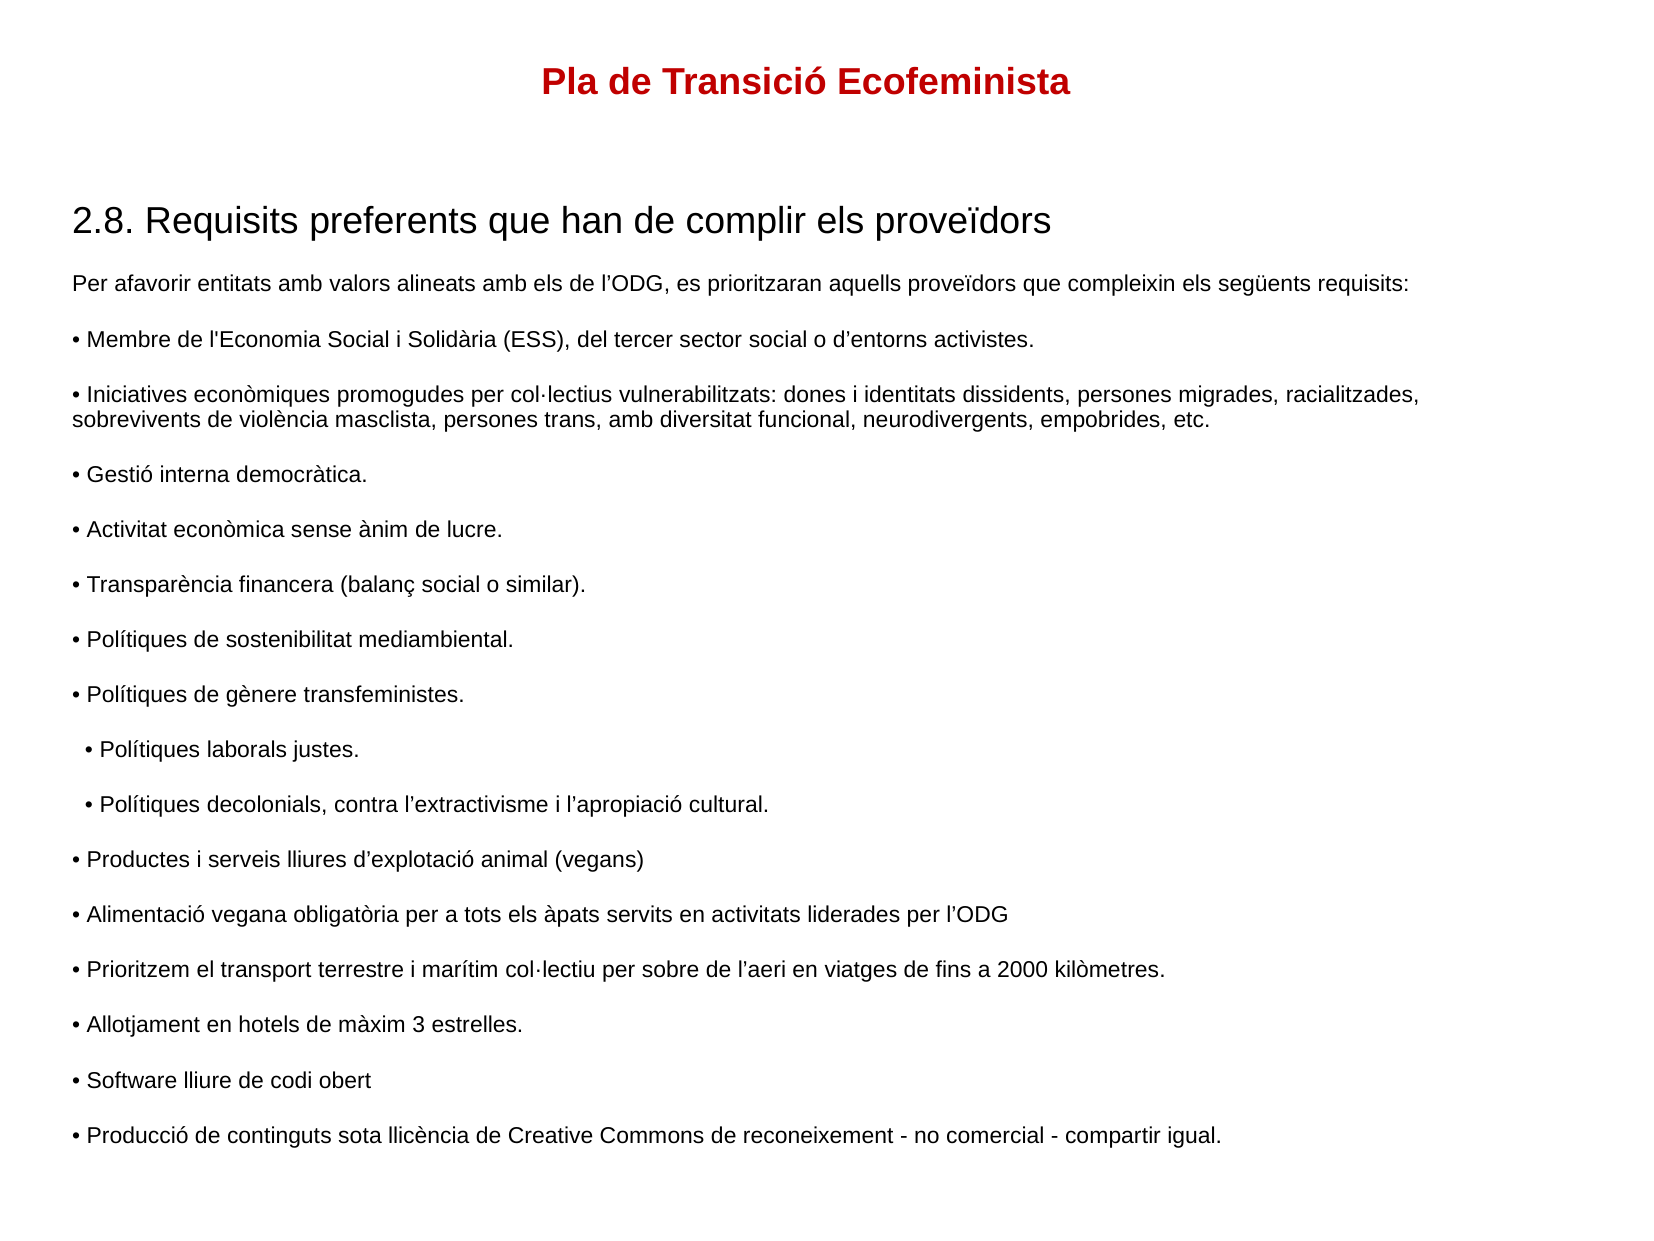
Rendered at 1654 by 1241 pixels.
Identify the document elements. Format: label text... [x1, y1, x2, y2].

text_box Pla de Transició Ecofeminista [332, 55, 1291, 192]
text_box 2.8. Requisits preferents que han de complir els proveïdors Per afavorir entitats amb valors alineats amb els de l’ODG, es prioritzaran aquells proveïdors que compleixin els següents requisits: • Membre de l'Economia Social i Solidària (ESS), del tercer sector social o d’entorns activistes. • Iniciatives econòmiques promogudes per col·lectius vulnerabilitzats: dones i identitats dissidents, persones migrades, racialitzades, sobrevivents de violència masclista, persones trans, amb diversitat funcional, neurodivergents, empobrides, etc. • Gestió interna democràtica. • Activitat econòmica sense ànim de lucre. • Transparència financera (balanç social o similar). • Polítiques de sostenibilitat mediambiental. • Polítiques de gènere transfeministes. • Polítiques laborals justes. • Polítiques decolonials, contra l’extractivisme i l’apropiació cultural. • Productes i serveis lliures d’explotació animal (vegans) • Alimentació vegana obligatòria per a tots els àpats servits en activitats liderades per l’ODG • Prioritzem el transport terrestre i marítim col·lectiu per sobre de l’aeri en viatges de fins a 2000 kilòmetres. • Allotjament en hotels de màxim 3 estrelles. • Software lliure de codi obert • Producció de continguts sota llicència de Creative Commons de reconeixement - no comercial - compartir igual. [57, 192, 1480, 1241]
